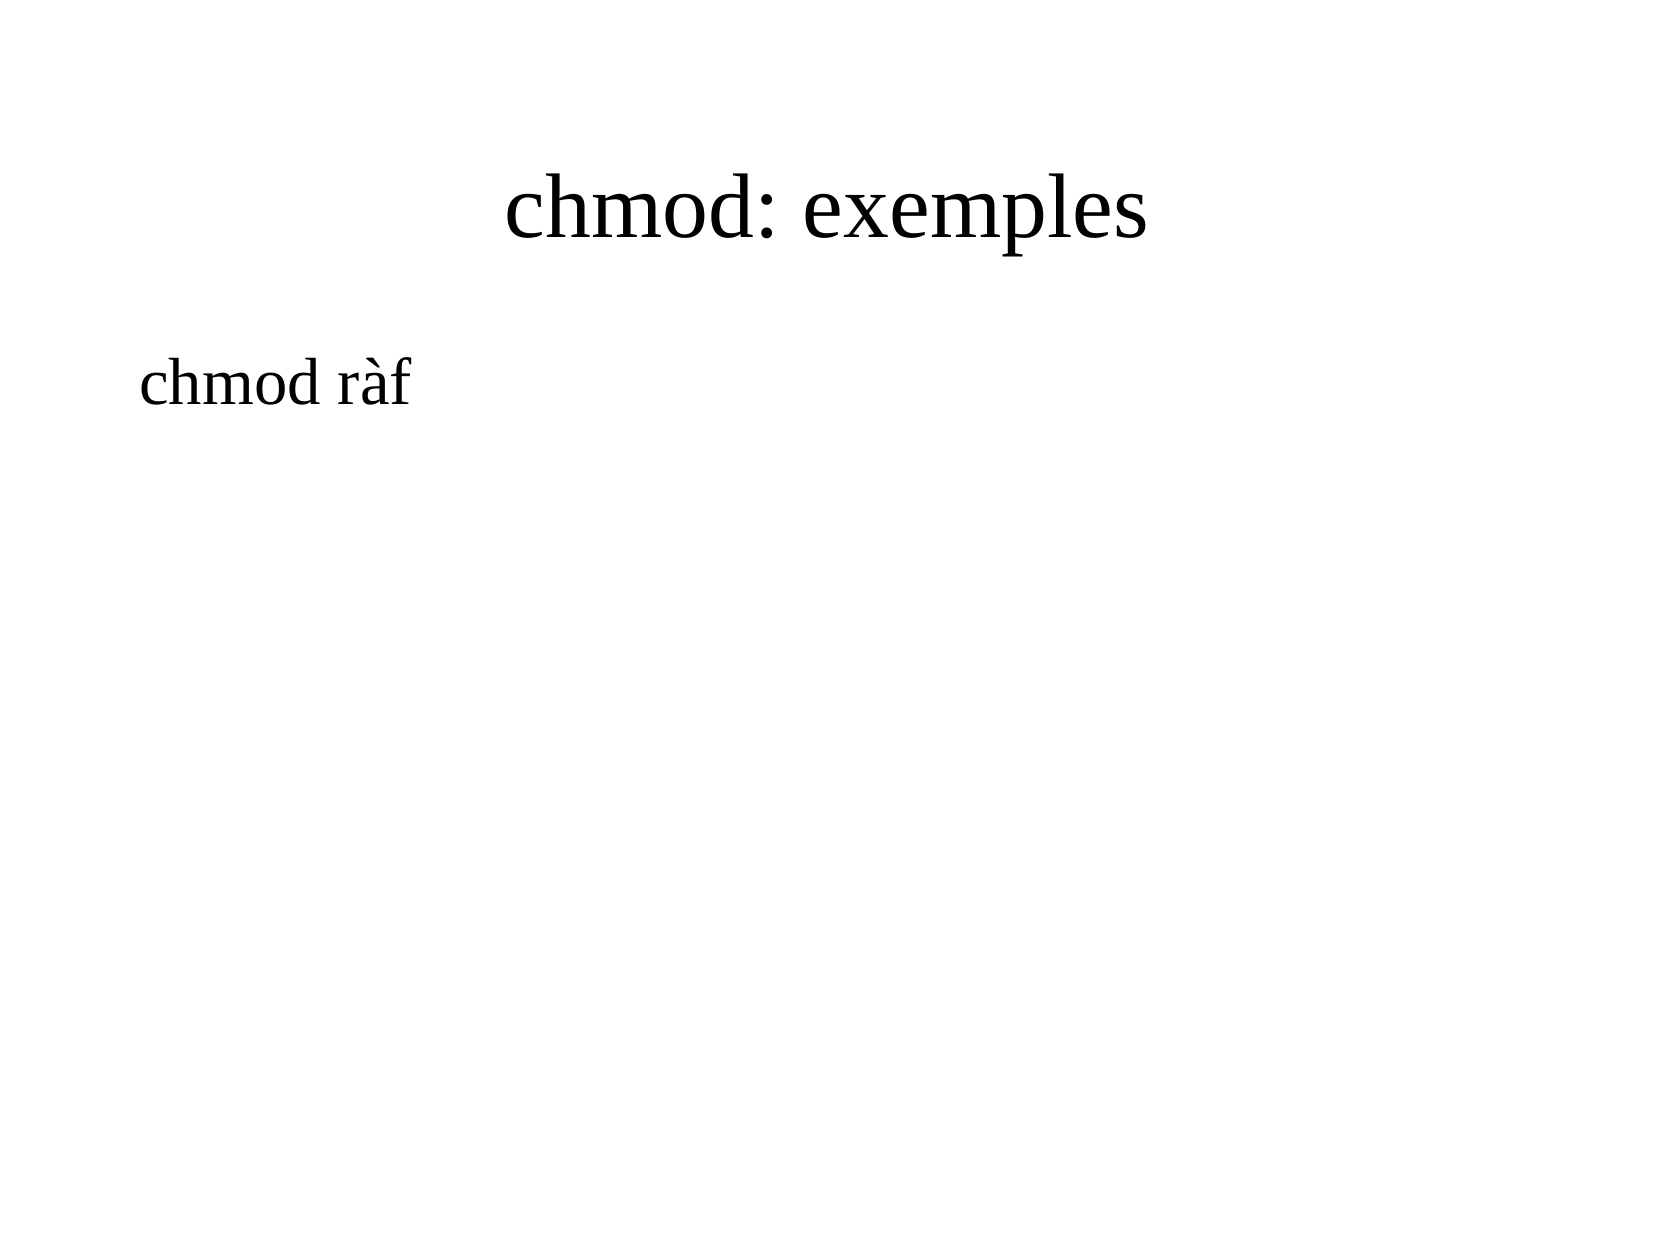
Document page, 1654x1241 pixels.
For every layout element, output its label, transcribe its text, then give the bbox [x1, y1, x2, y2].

list chmod ràf [121, 344, 1534, 1127]
title chmod: exemples [121, 102, 1534, 311]
